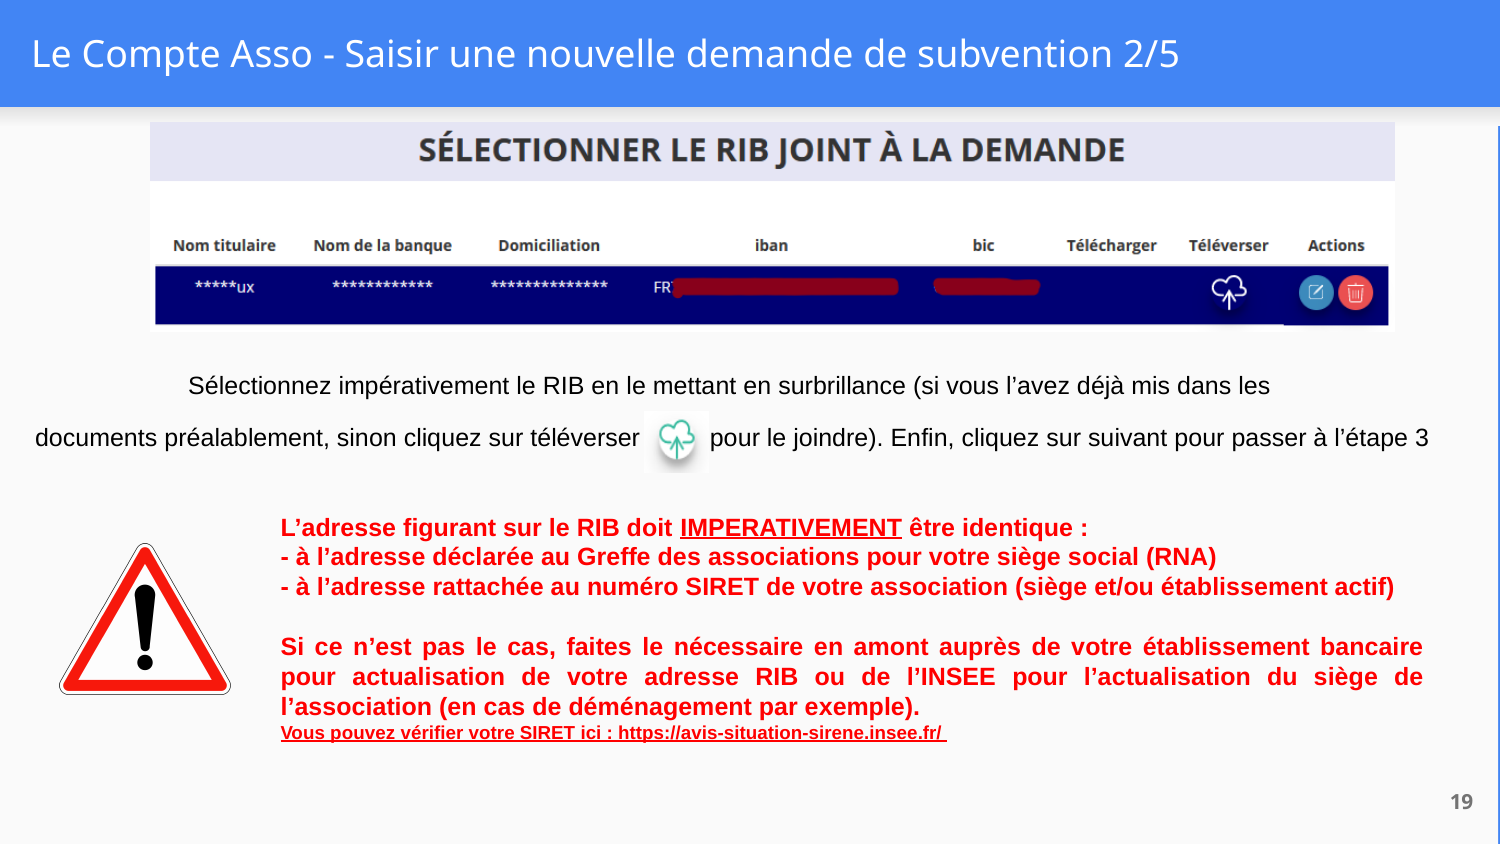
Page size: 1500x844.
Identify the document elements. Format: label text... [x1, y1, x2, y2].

text_box Sélectionnez impérativement le RIB en le mettant en surbrillance (si vous l’avez déjà mis dans les documents préalablement, sinon cliquez sur téléverser pour le joindre). Enfin, cliquez sur suivant pour passer à l’étape 3 [17, 354, 1451, 474]
text_box L’adresse figurant sur le RIB doit IMPERATIVEMENT être identique : - à l’adresse déclarée au Greffe des associations pour votre siège social (RNA) - à l’adresse rattachée au numéro SIRET de votre association (siège et/ou établissement actif) Si ce n’est pas le cas, faites le nécessaire en amont auprès de votre établissement bancaire pour actualisation de votre adresse RIB ou de l’INSEE pour l’actualisation du siège de l’association (en cas de déménagement par exemple). Vous pouvez vérifier votre SIRET ici : https://avis-situation-sirene.insee.fr/ [265, 496, 1441, 721]
title Le Compte Asso - Saisir une nouvelle demande de subvention 2/5 [16, 2, 1464, 102]
picture [644, 411, 709, 473]
picture [150, 122, 1395, 332]
slide_number <numéro> [1398, 770, 1489, 835]
picture [59, 543, 231, 695]
